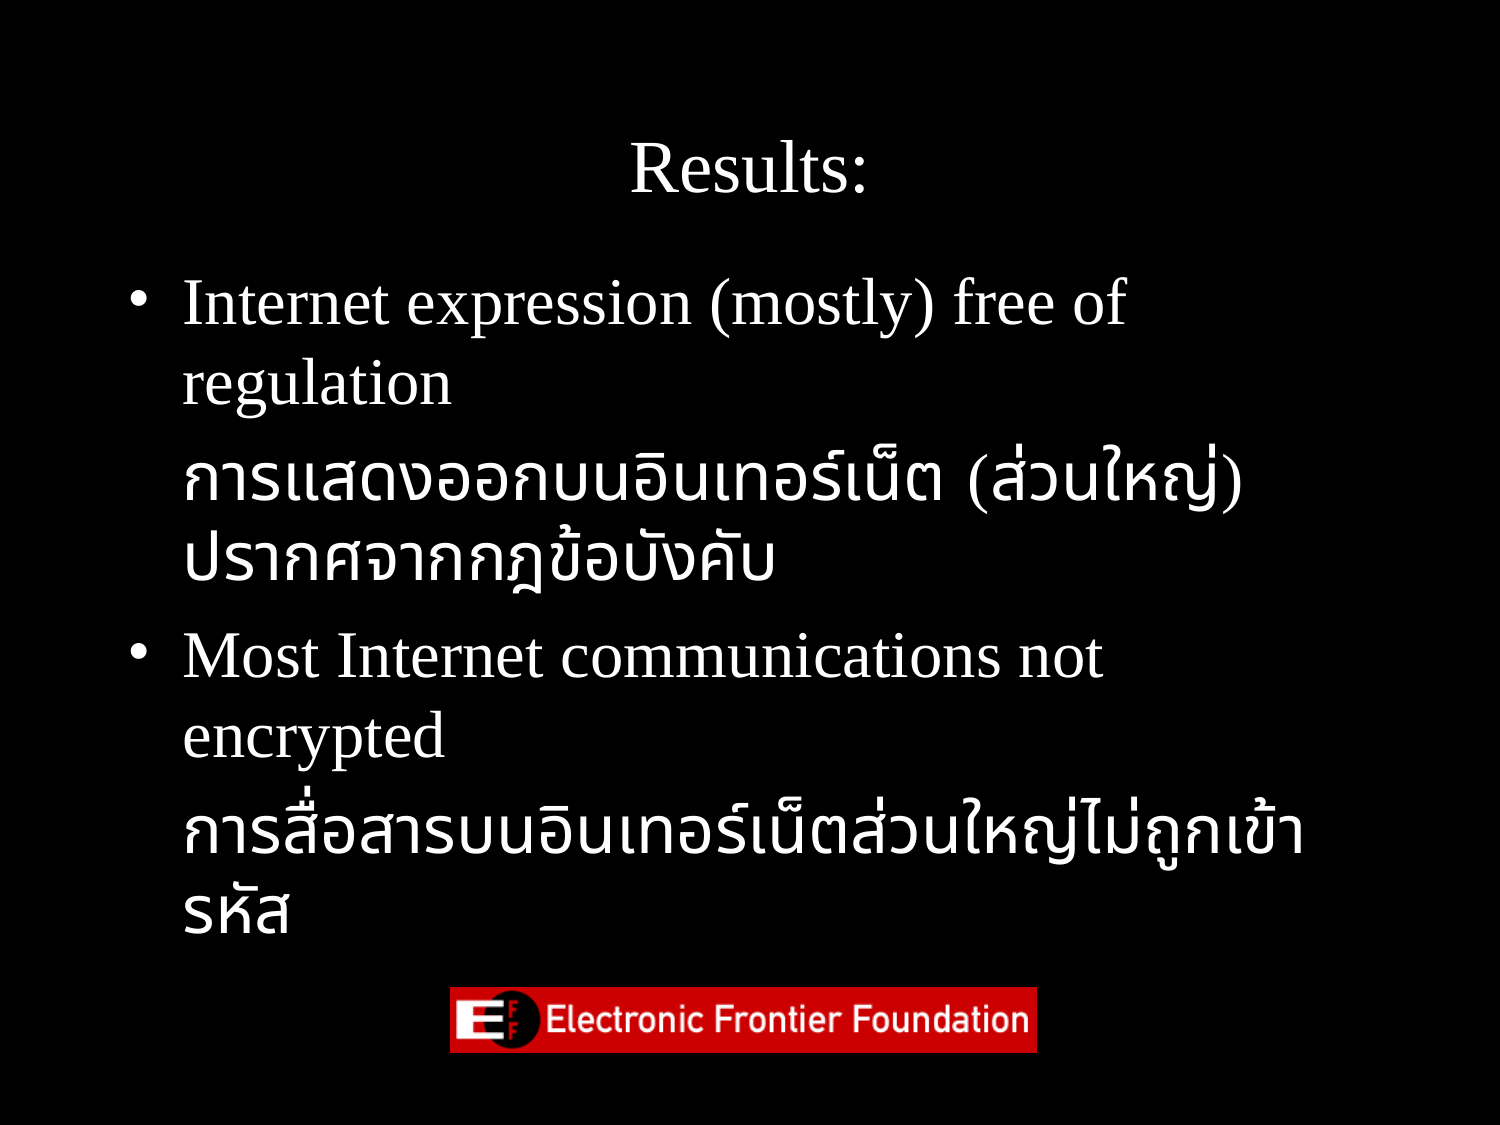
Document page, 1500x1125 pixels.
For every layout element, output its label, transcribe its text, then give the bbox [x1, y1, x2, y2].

title Results: [112, 99, 1388, 226]
list Internet expression (mostly) free of regulation การแสดงออกบนอินเทอร์เน็ต (ส่วนใหญ่) ปรากศจากกฎข้อบังคับ Most Internet communications not encrypted การสื่อสารบนอินเทอร์เน็ตส่วนใหญ่ไม่ถูกเข้ารหัส [112, 249, 1388, 976]
picture [450, 987, 1037, 1053]
